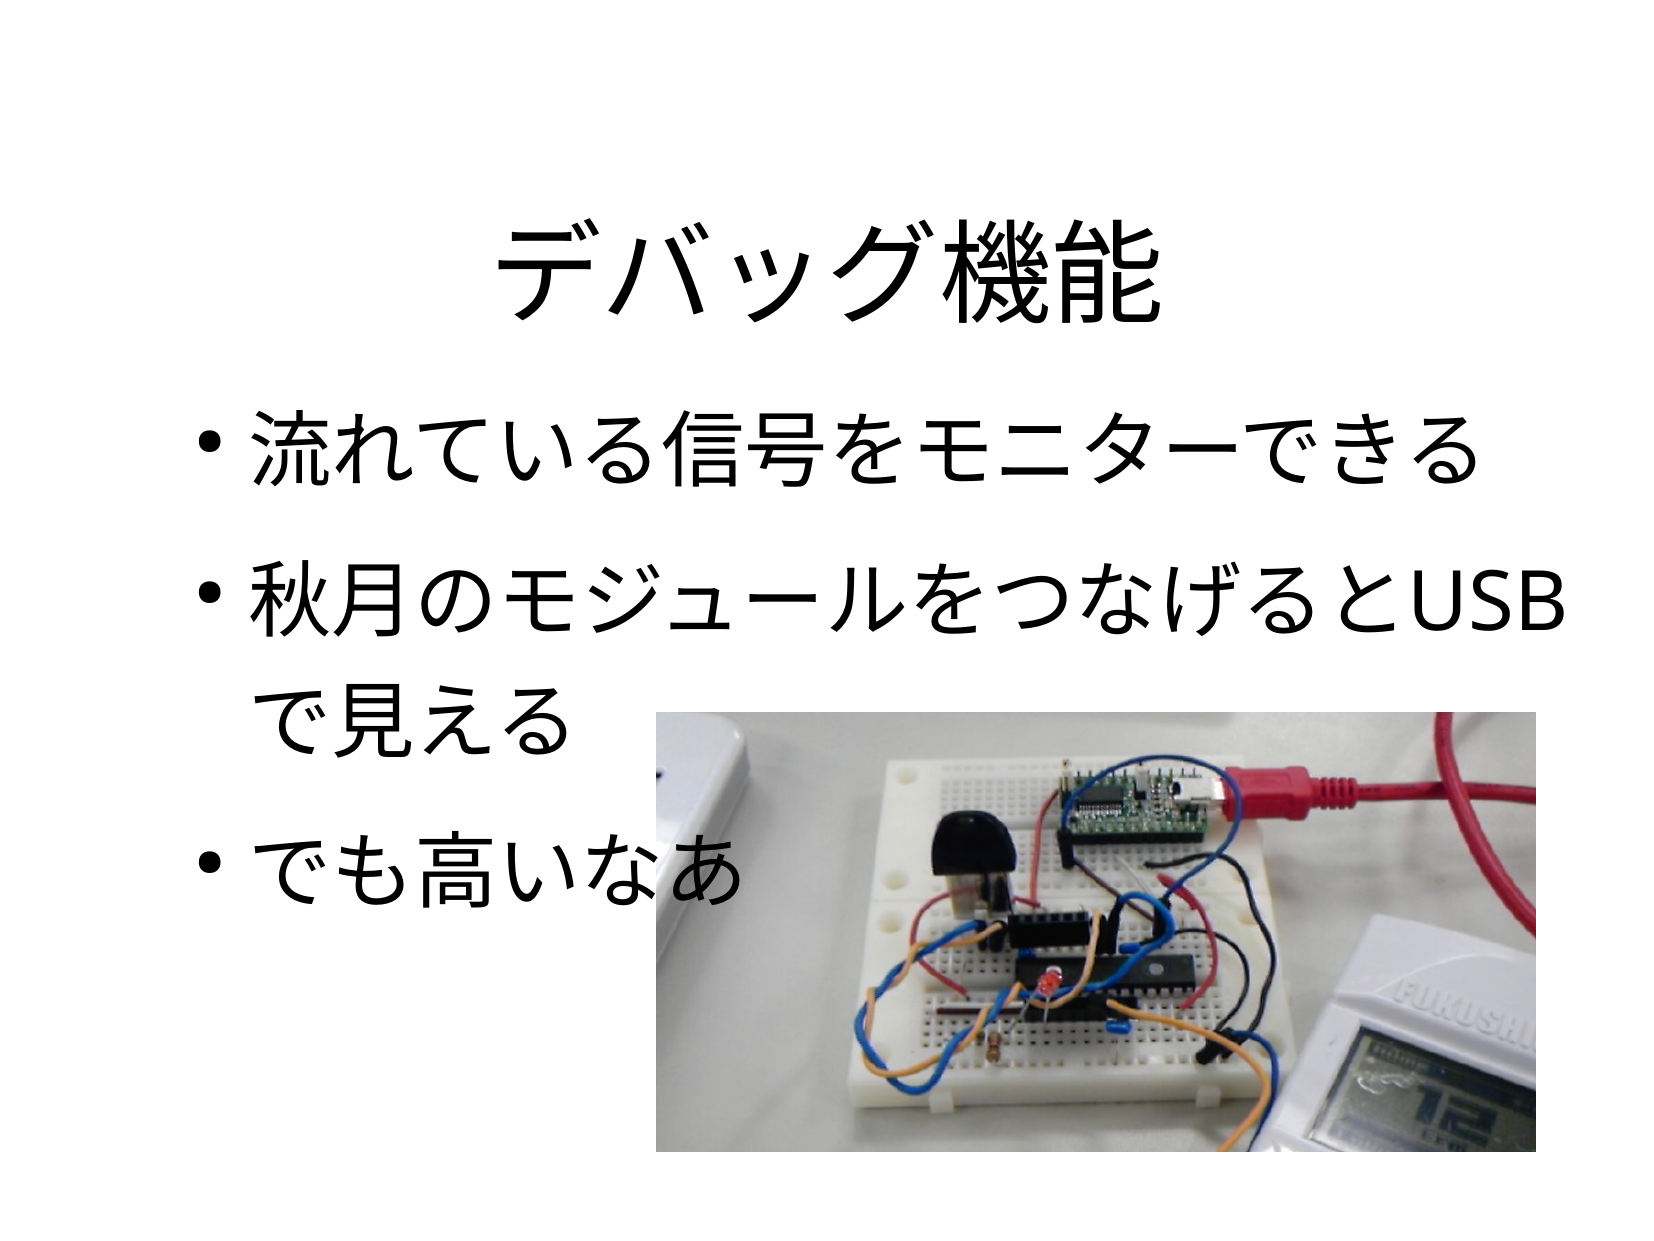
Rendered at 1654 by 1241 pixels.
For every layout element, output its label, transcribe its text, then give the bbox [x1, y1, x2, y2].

list 流れている信号をモニターできる 秋月のモジュールをつなげるとUSBで見える でも高いなあ [177, 383, 1571, 1203]
title デバッグ機能 [82, 161, 1571, 369]
